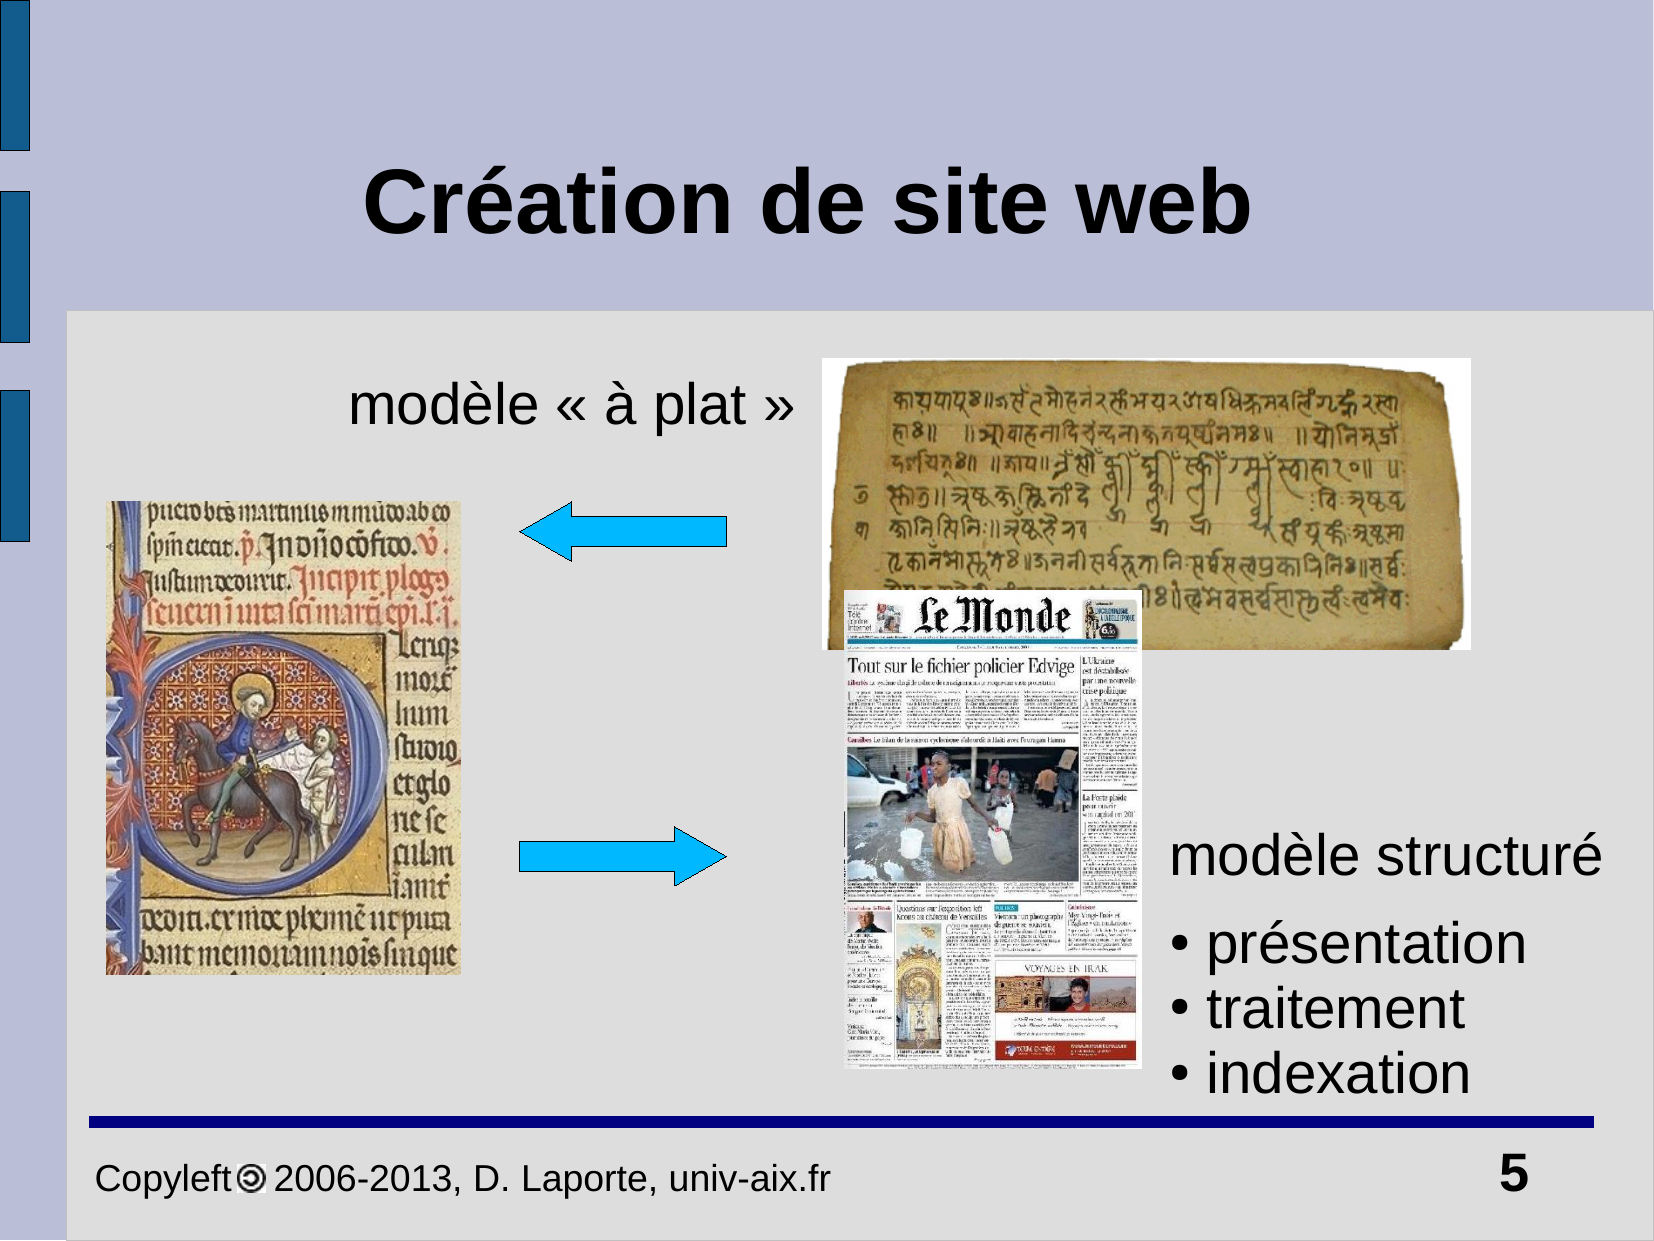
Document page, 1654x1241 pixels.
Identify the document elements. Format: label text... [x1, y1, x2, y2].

picture [822, 358, 1471, 1069]
picture [106, 501, 461, 975]
text_box modèle structuré présentation traitement indexation [1163, 800, 1636, 1096]
text_box [519, 826, 727, 886]
text_box [519, 501, 727, 562]
picture [237, 1164, 266, 1193]
text_box modèle « à plat » [342, 366, 815, 444]
